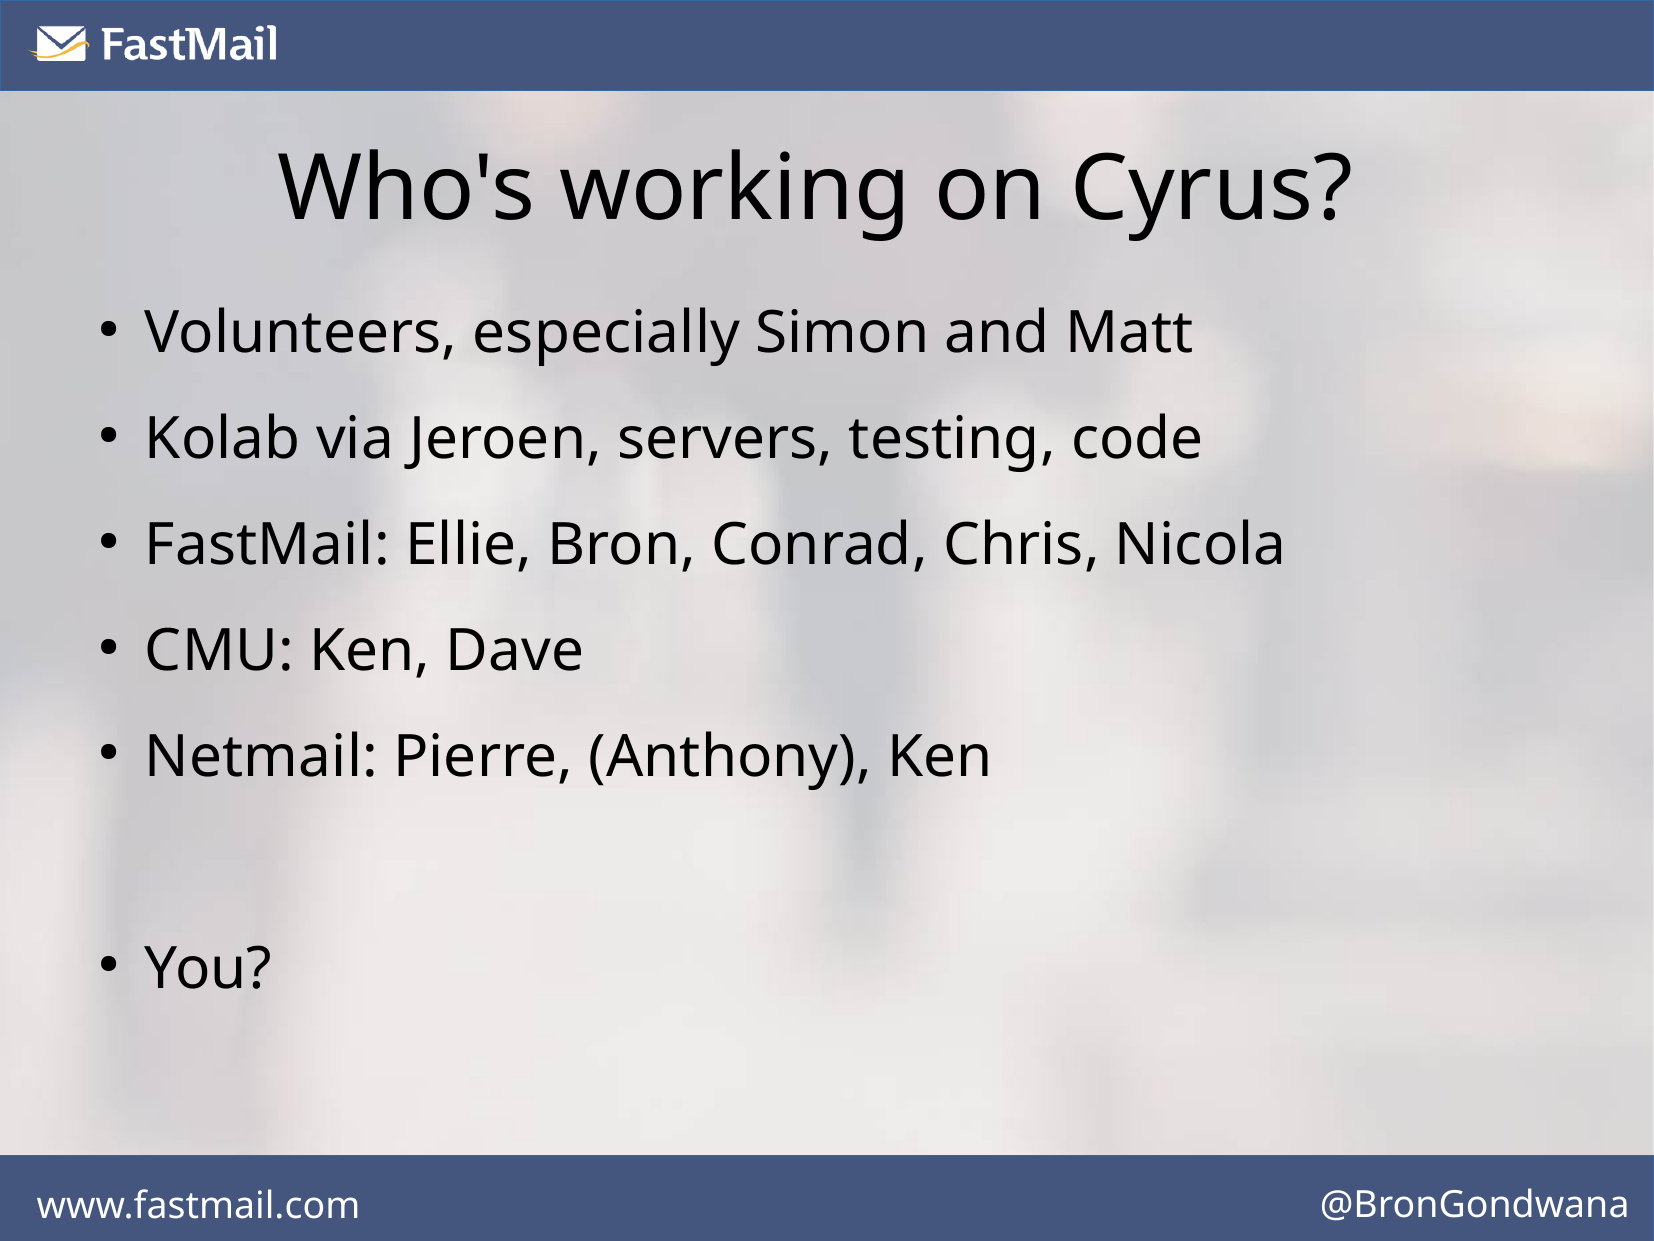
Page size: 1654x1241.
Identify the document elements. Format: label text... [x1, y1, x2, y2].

title Who's working on Cyrus? [71, 101, 1561, 267]
picture [26, 8, 302, 78]
picture [0, 91, 1654, 1155]
list Volunteers, especially Simon and Matt Kolab via Jeroen, servers, testing, code FastMail: Ellie, Bron, Conrad, Chris, Nicola CMU: Ken, Dave Netmail: Pierre, (Anthony), Ken You? [82, 290, 1571, 1010]
